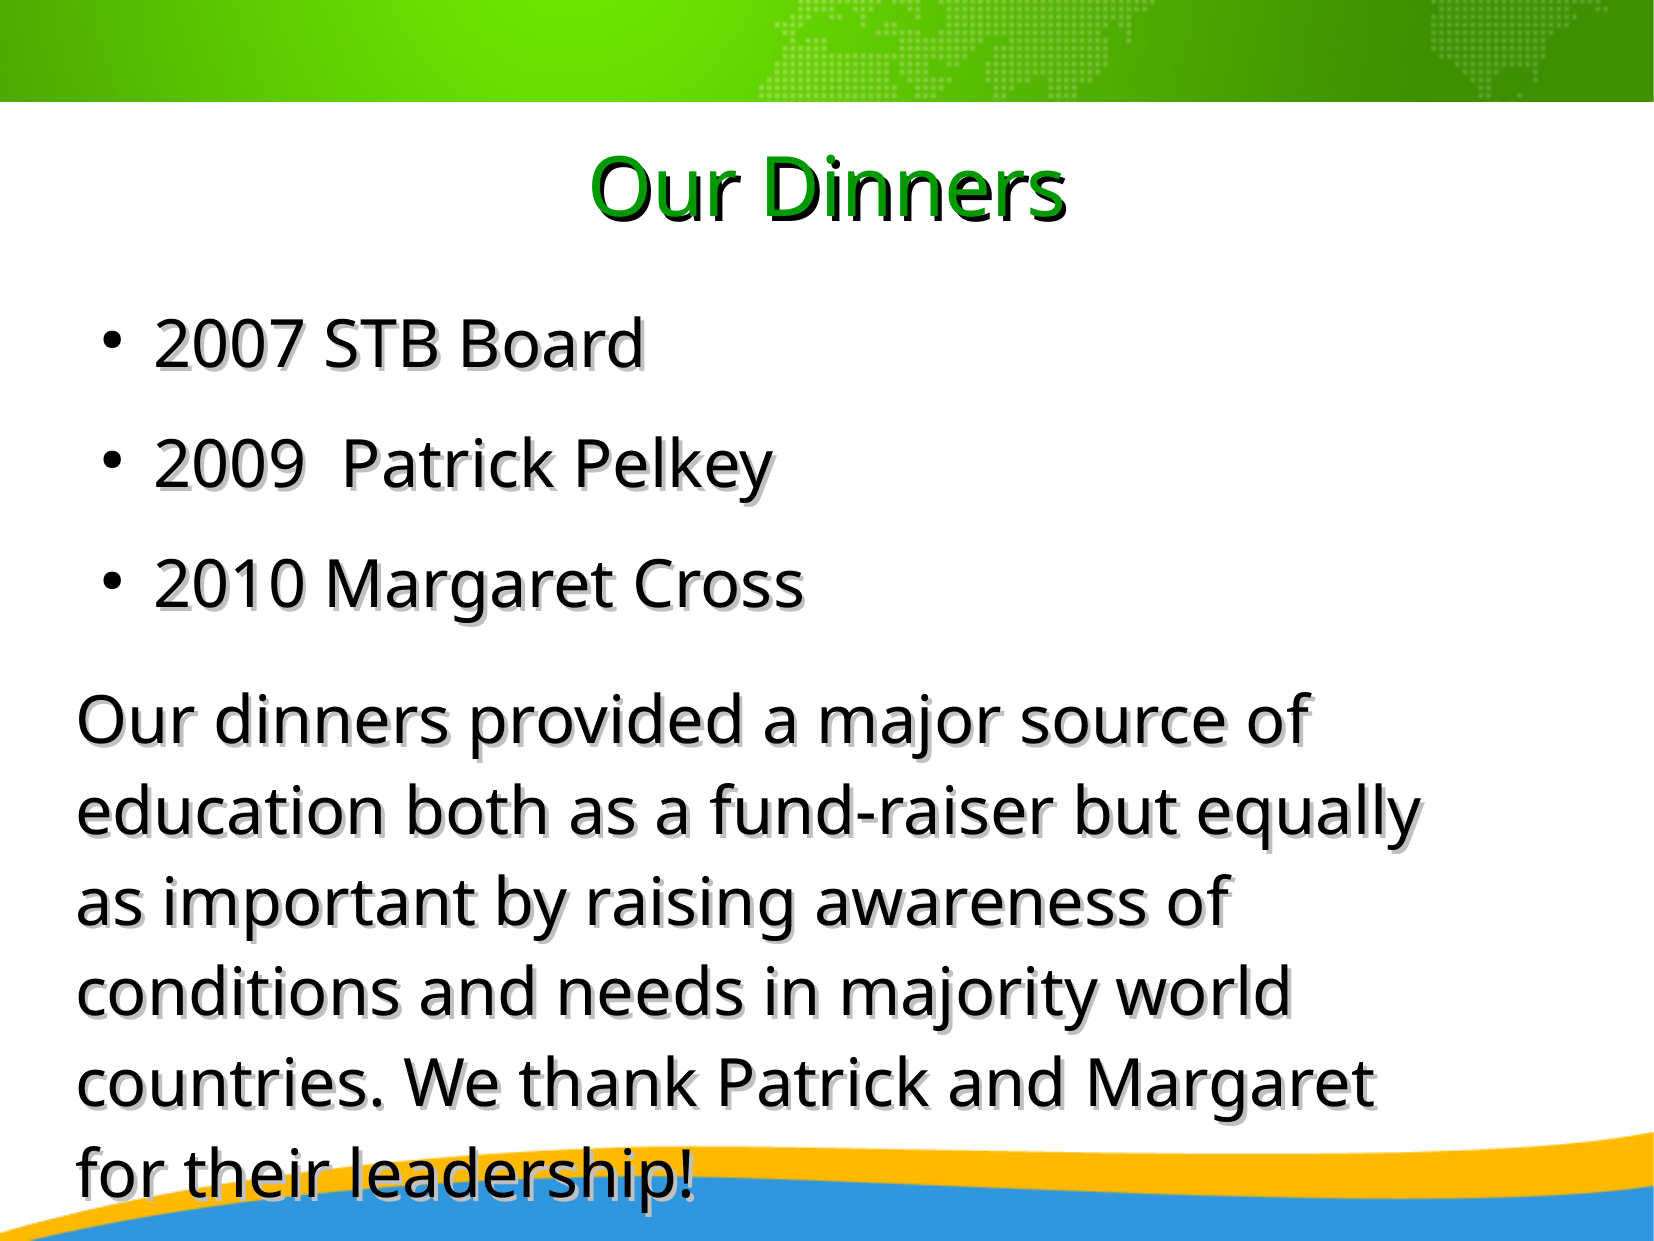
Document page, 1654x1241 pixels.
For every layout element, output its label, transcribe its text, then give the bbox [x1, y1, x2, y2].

title Our Dinners [82, 119, 1571, 250]
list Our dinners provided a major source of education both as a fund-raiser but equally as important by raising awareness of conditions and needs in majority world countries. We thank Patrick and Margaret for their leadership! [75, 672, 1426, 1126]
picture [0, 1132, 1654, 1241]
picture [0, 0, 1654, 102]
list 2007 STB Board 2009 Patrick Pelkey 2010 Margaret Cross [82, 296, 1571, 1073]
